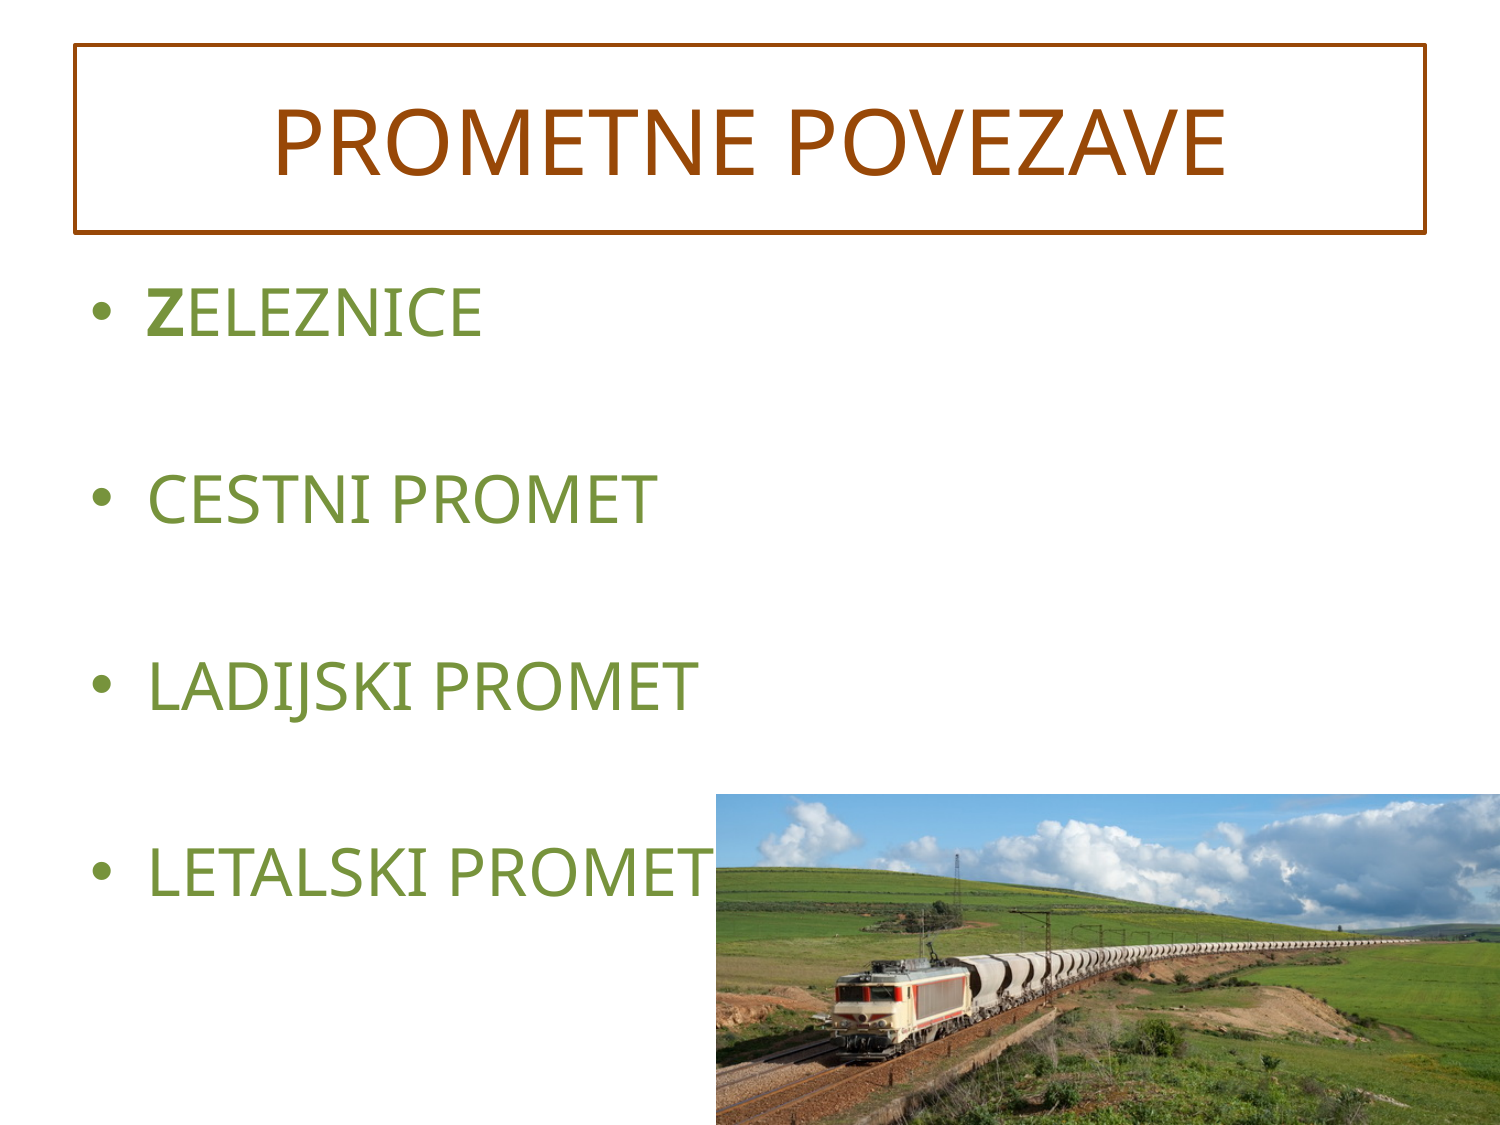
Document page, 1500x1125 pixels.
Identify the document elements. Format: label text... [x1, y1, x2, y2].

list ZELEZNICE CESTNI PROMET LADIJSKI PROMET LETALSKI PROMET [75, 262, 1425, 1005]
title PROMETNE POVEZAVE [75, 45, 1425, 233]
picture [716, 794, 1500, 1125]
